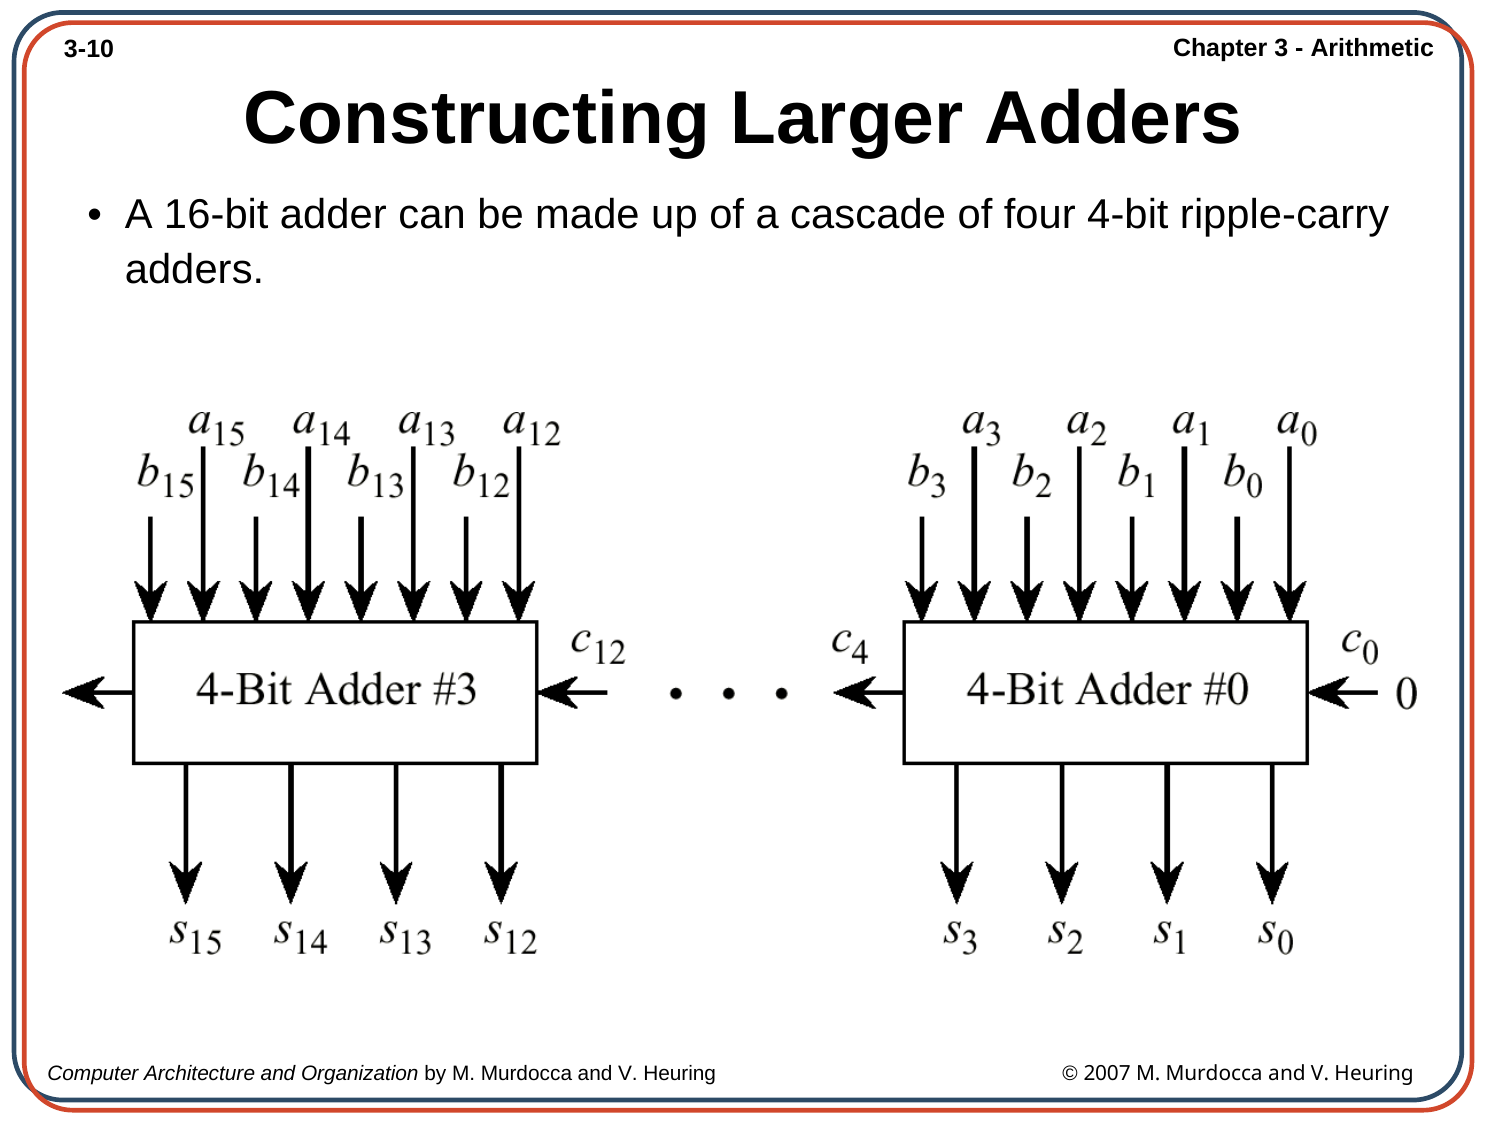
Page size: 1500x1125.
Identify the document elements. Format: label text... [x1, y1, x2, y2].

text_box • A 16-bit adder can be made up of a cascade of four 4-bit ripple-carry adders. [52, 174, 1448, 313]
title Constructing Larger Adders [49, 75, 1438, 163]
picture [62, 412, 1417, 955]
